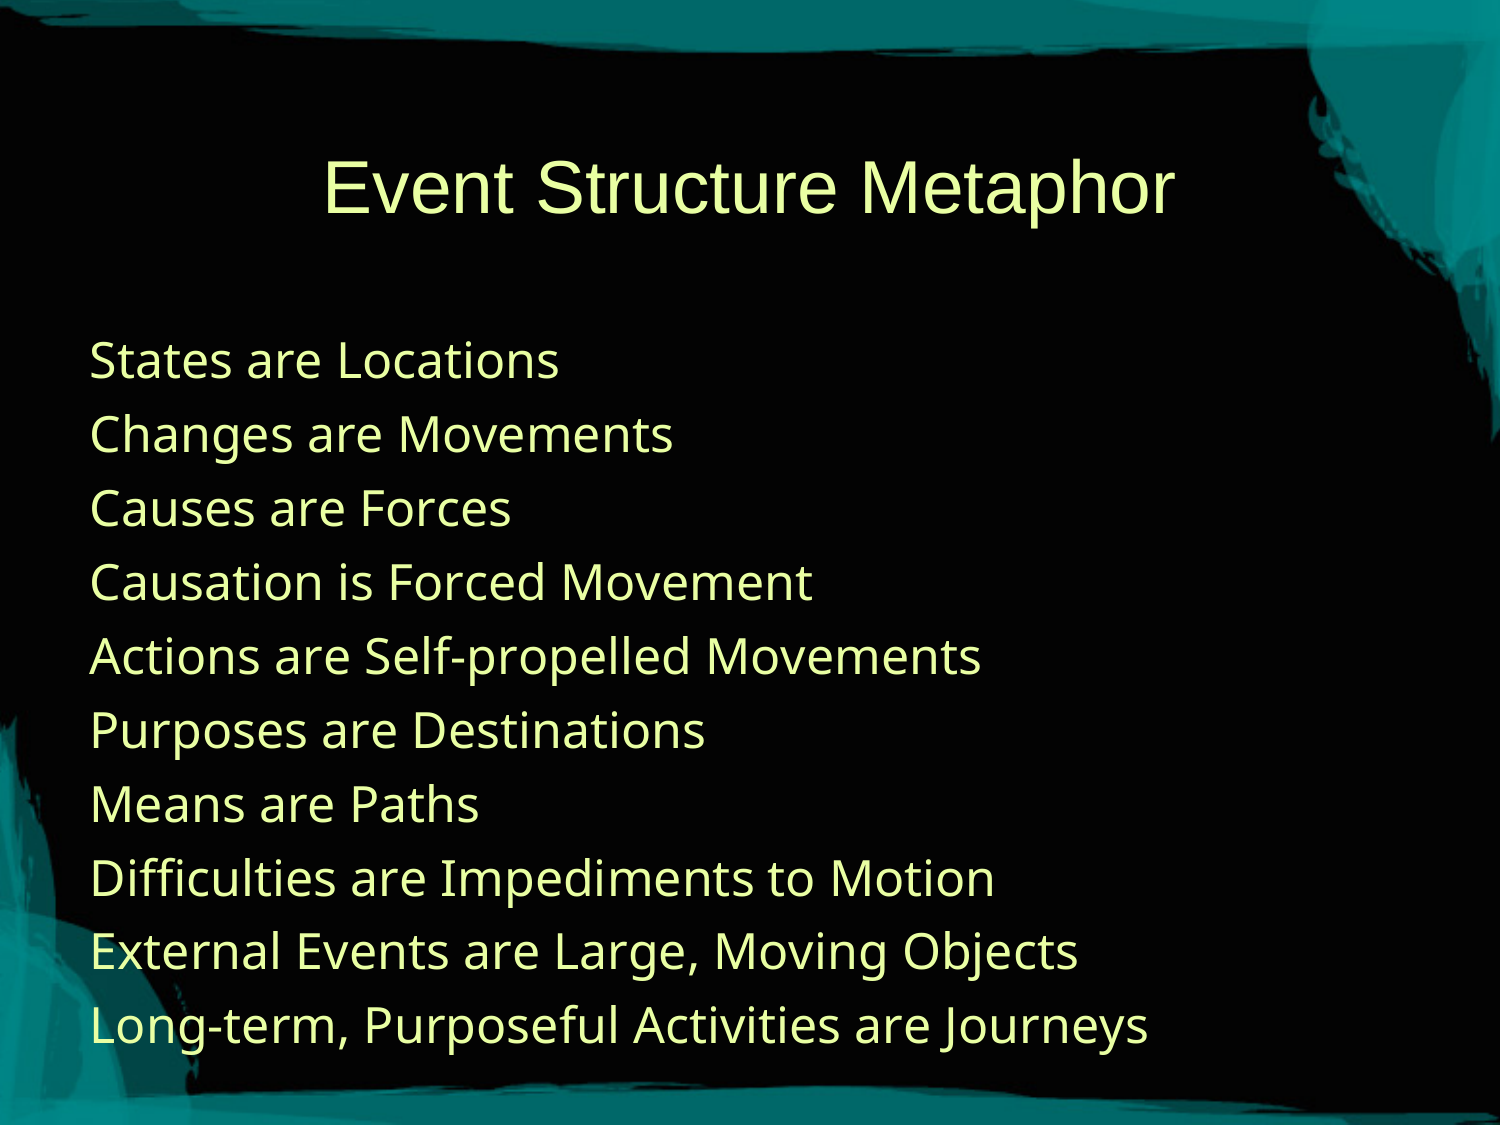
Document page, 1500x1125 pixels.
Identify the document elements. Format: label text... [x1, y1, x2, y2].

picture [0, 0, 1500, 1125]
title Event Structure Metaphor [75, 75, 1426, 301]
list States are Locations Changes are Movements Causes are Forces Causation is Forced Movement Actions are Self-propelled Movements Purposes are Destinations Means are Paths Difficulties are Impediments to Motion External Events are Large, Moving Objects Long-term, Purposeful Activities are Journeys [75, 322, 1426, 1125]
